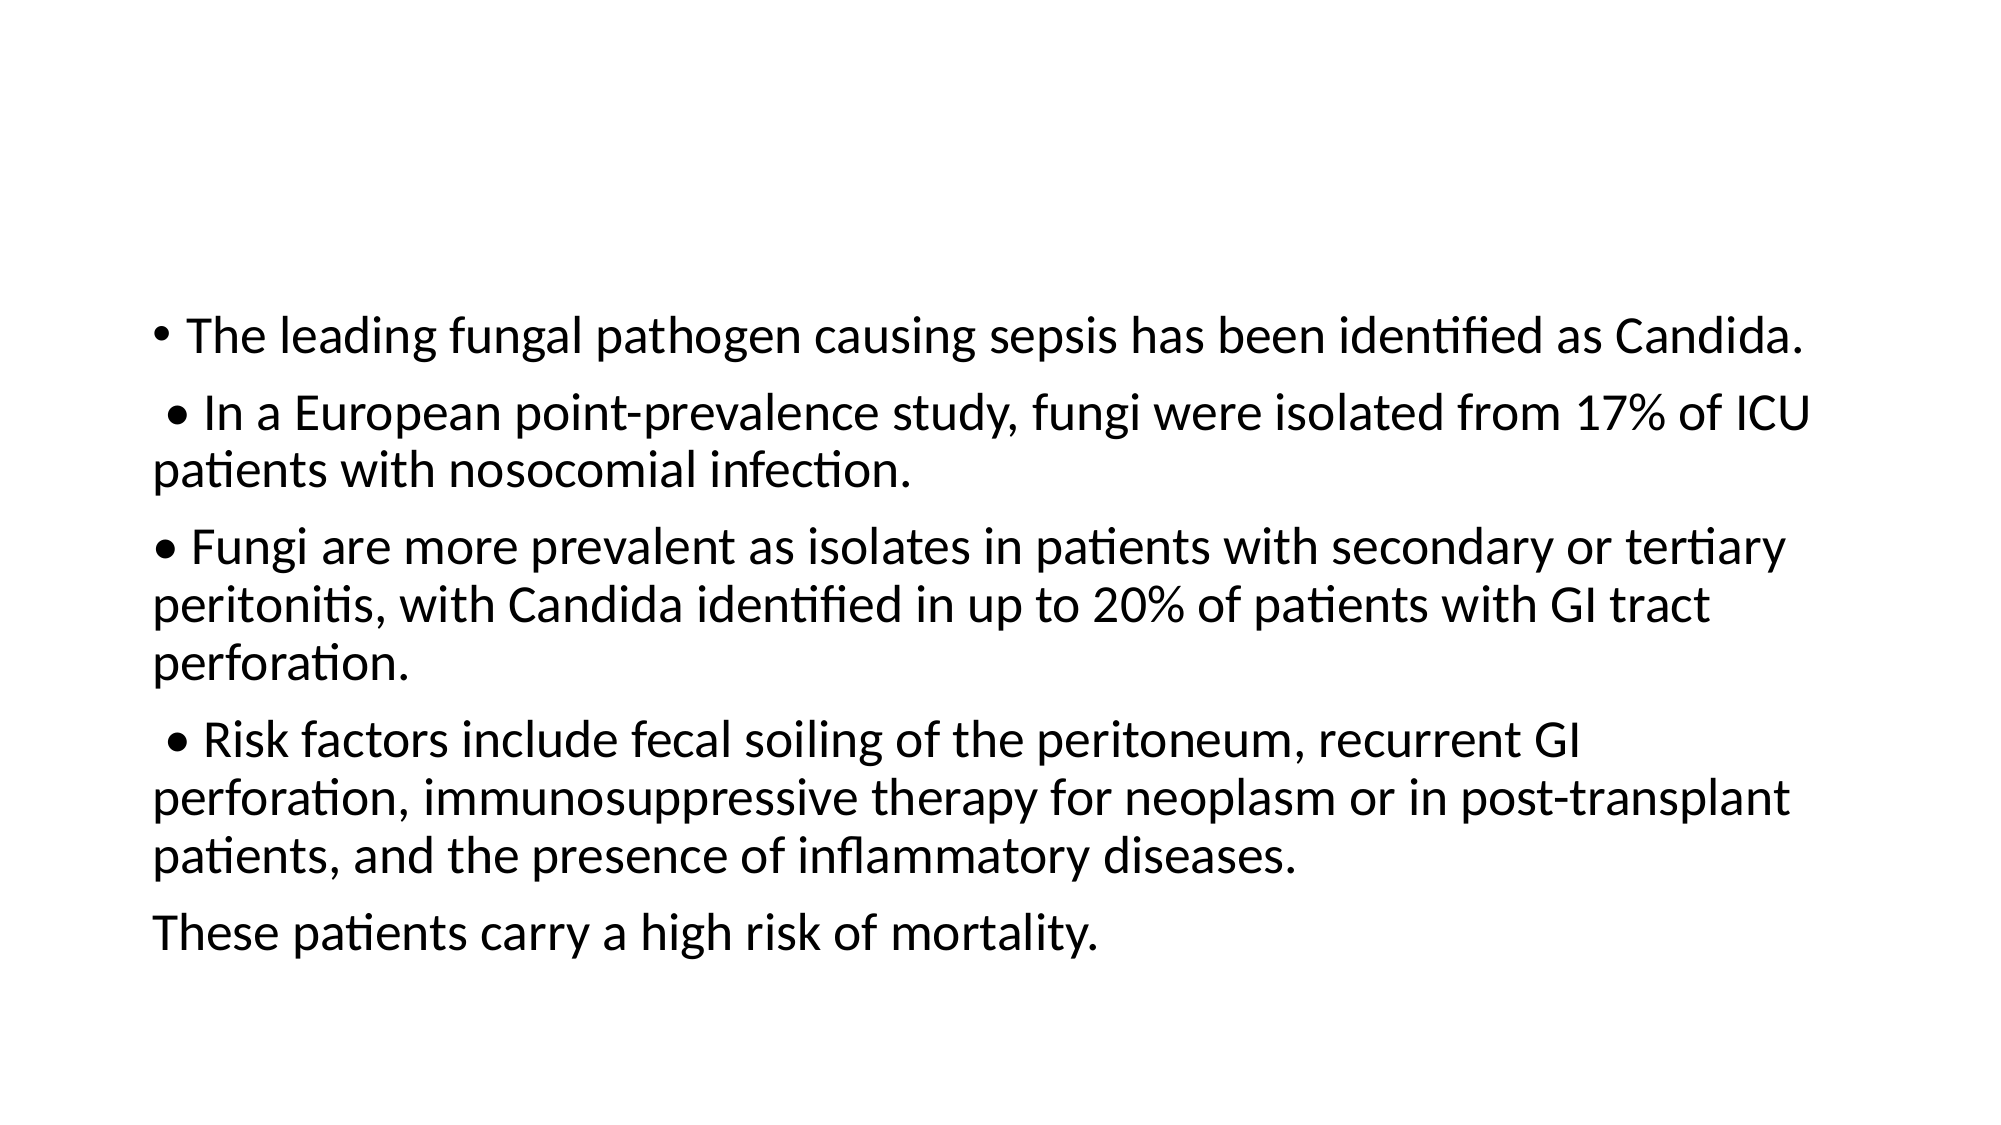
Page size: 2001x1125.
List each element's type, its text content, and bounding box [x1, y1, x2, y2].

list The leading fungal pathogen causing sepsis has been identified as Candida. • In a European point-prevalence study, fungi were isolated from 17% of ICU patients with nosocomial infection. • Fungi are more prevalent as isolates in patients with secondary or tertiary peritonitis, with Candida identified in up to 20% of patients with GI tract perforation. • Risk factors include fecal soiling of the peritoneum, recurrent GI perforation, immunosuppressive therapy for neoplasm or in post-transplant patients, and the presence of inflammatory diseases. These patients carry a high risk of mortality. [137, 299, 1863, 1014]
